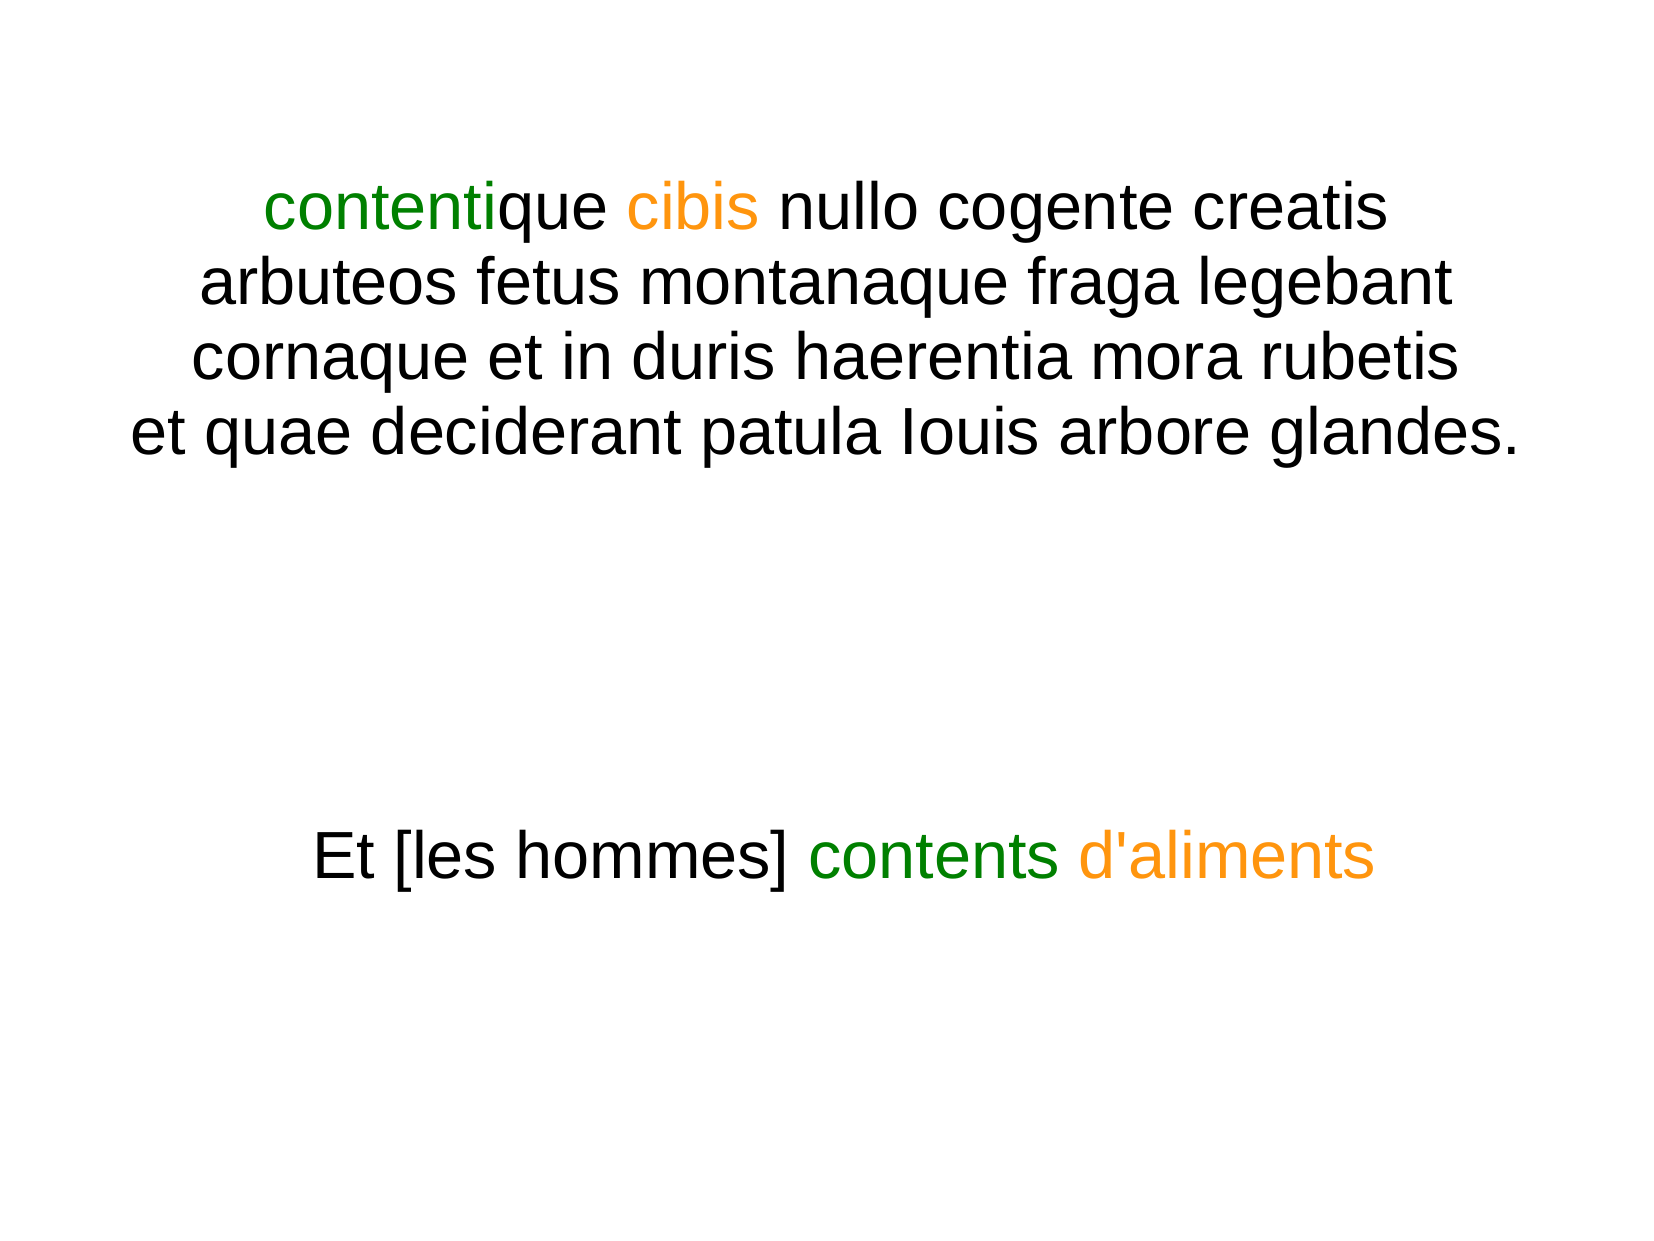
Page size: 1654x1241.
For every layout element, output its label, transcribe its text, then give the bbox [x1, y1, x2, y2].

subtitle Et [les hommes] contents d'aliments [82, 602, 1571, 1109]
title contentique cibis nullo cogente creatis arbuteos fetus montanaque fraga legebant cornaque et in duris haerentia mora rubetis et quae deciderant patula Iouis arbore glandes. [47, 35, 1607, 603]
